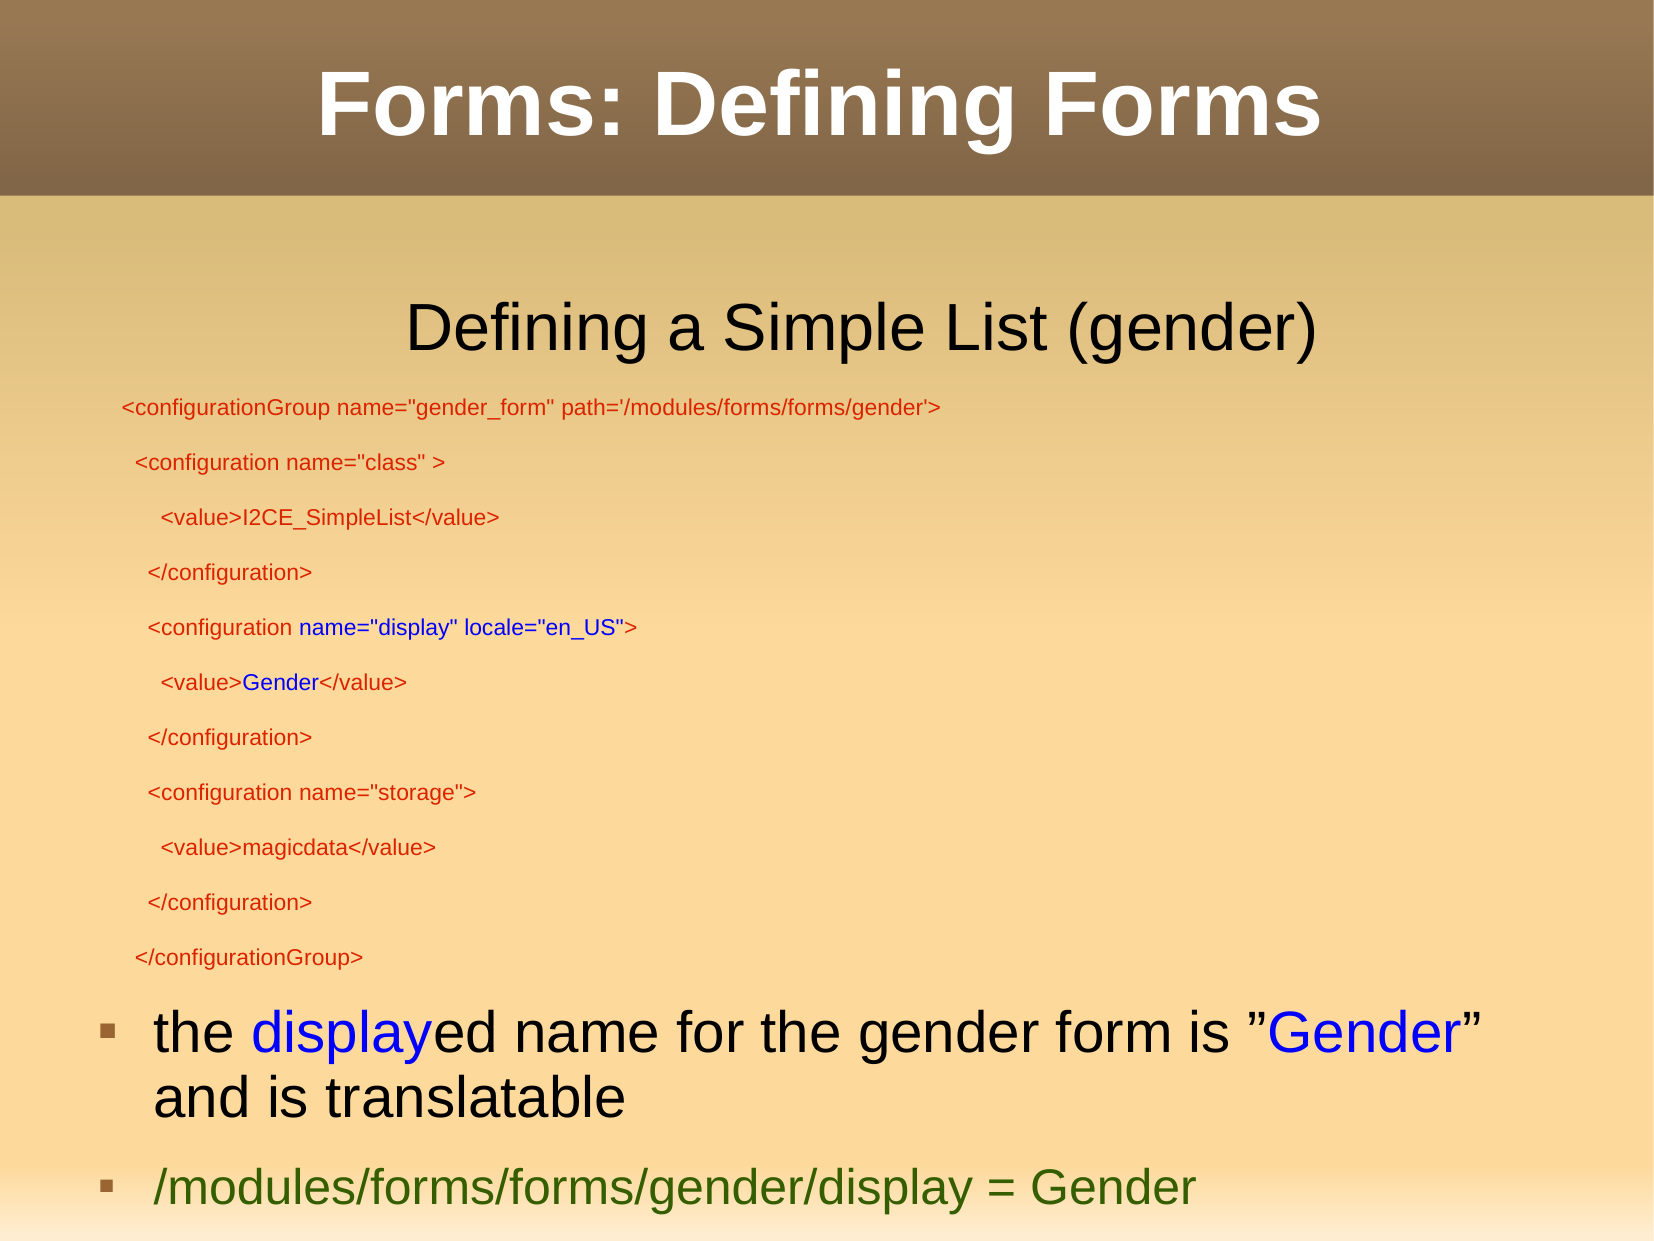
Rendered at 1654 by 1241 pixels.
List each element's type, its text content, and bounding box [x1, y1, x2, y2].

picture [0, 0, 1654, 1241]
list Defining a Simple List (gender) <configurationGroup name="gender_form" path='/modules/forms/forms/gender'> <configuration name="class" > <value>I2CE_SimpleList</value> </configuration> <configuration name="display" locale="en_US"> <value>Gender</value> </configuration> <configuration name="storage"> <value>magicdata</value> </configuration> </configurationGroup> the displayed name for the gender form is ”Gender” and is translatable /modules/forms/forms/gender/display = Gender [82, 290, 1571, 1216]
title Forms: Defining Forms [76, 7, 1565, 200]
